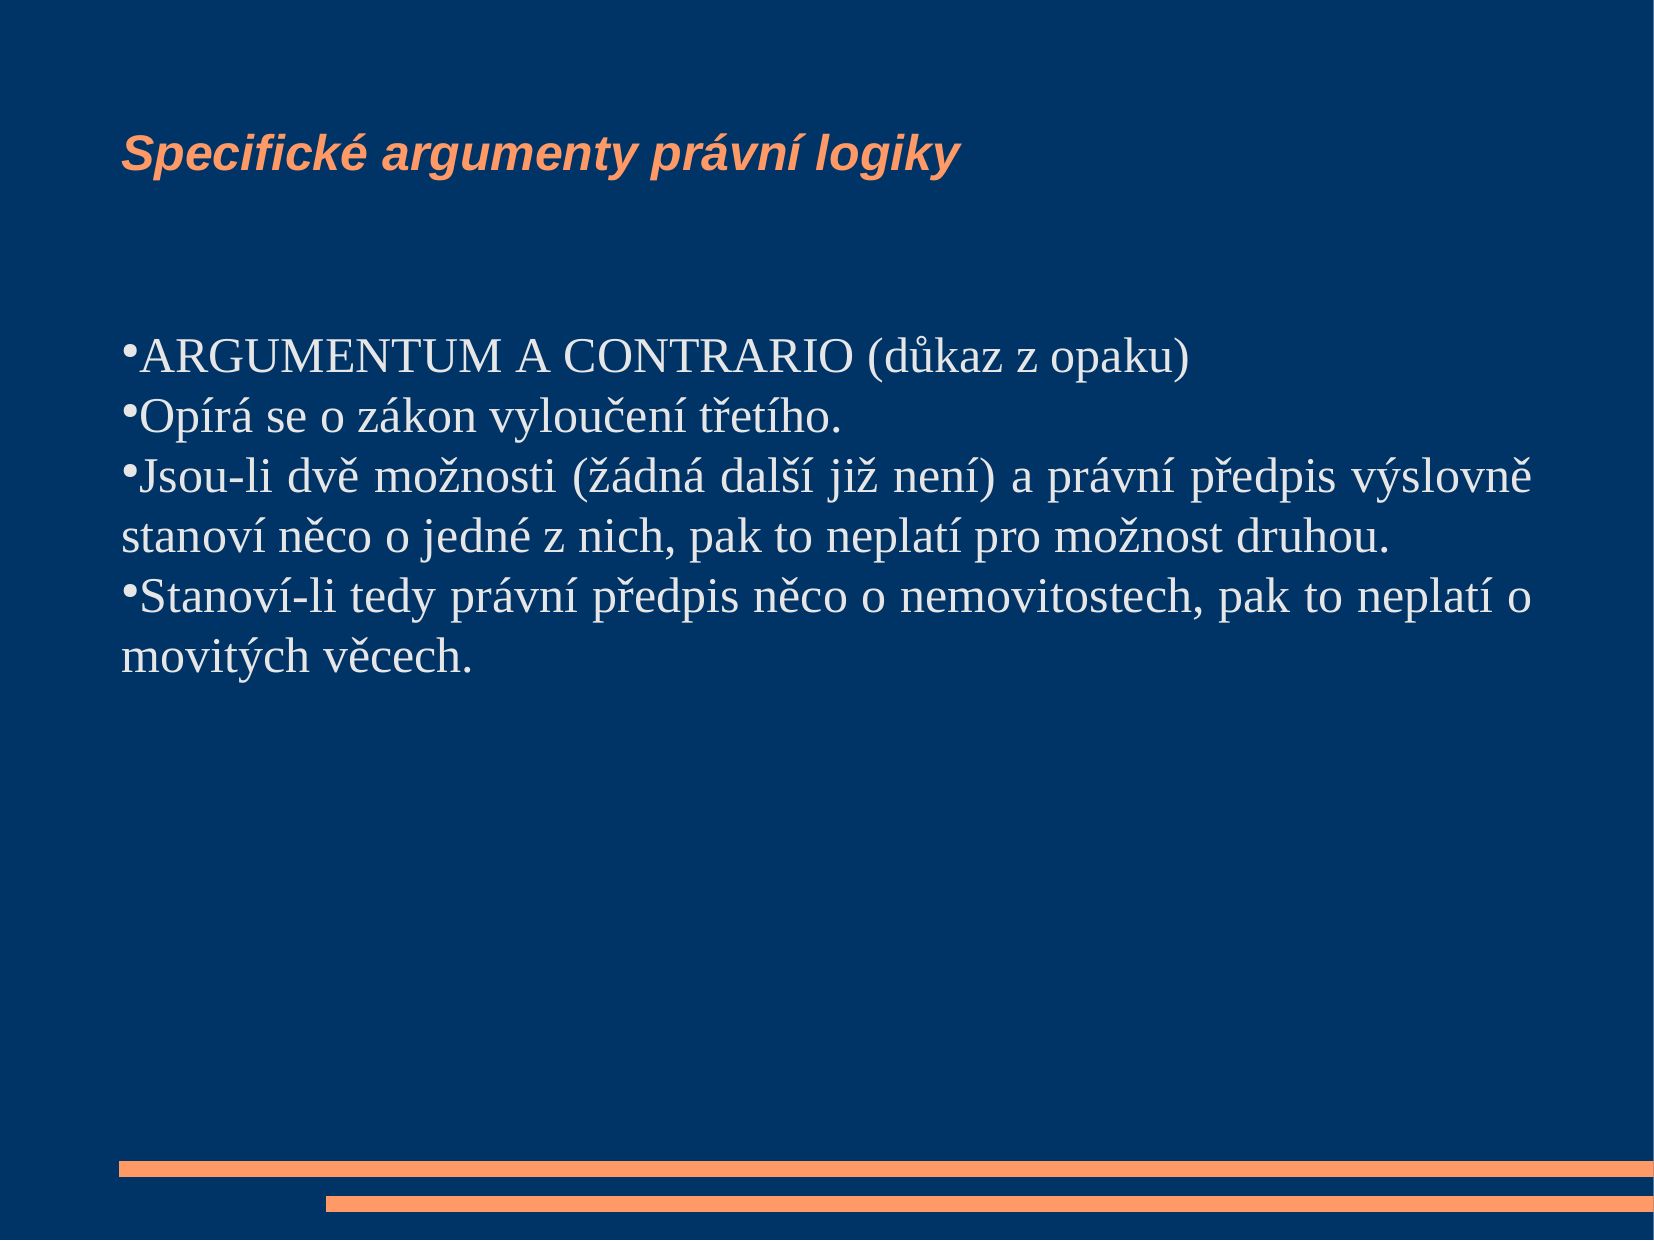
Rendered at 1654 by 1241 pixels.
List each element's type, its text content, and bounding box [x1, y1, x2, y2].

list ARGUMENTUM A CONTRARIO (důkaz z opaku) Opírá se o zákon vyloučení třetího. Jsou-li dvě možnosti (žádná další již není) a právní předpis výslovně stanoví něco o jedné z nich, pak to neplatí pro možnost druhou. Stanoví-li tedy právní předpis něco o nemovitostech, pak to neplatí o movitých věcech. [121, 322, 1561, 1132]
title Specifické argumenty právní logiky [121, 46, 1534, 254]
